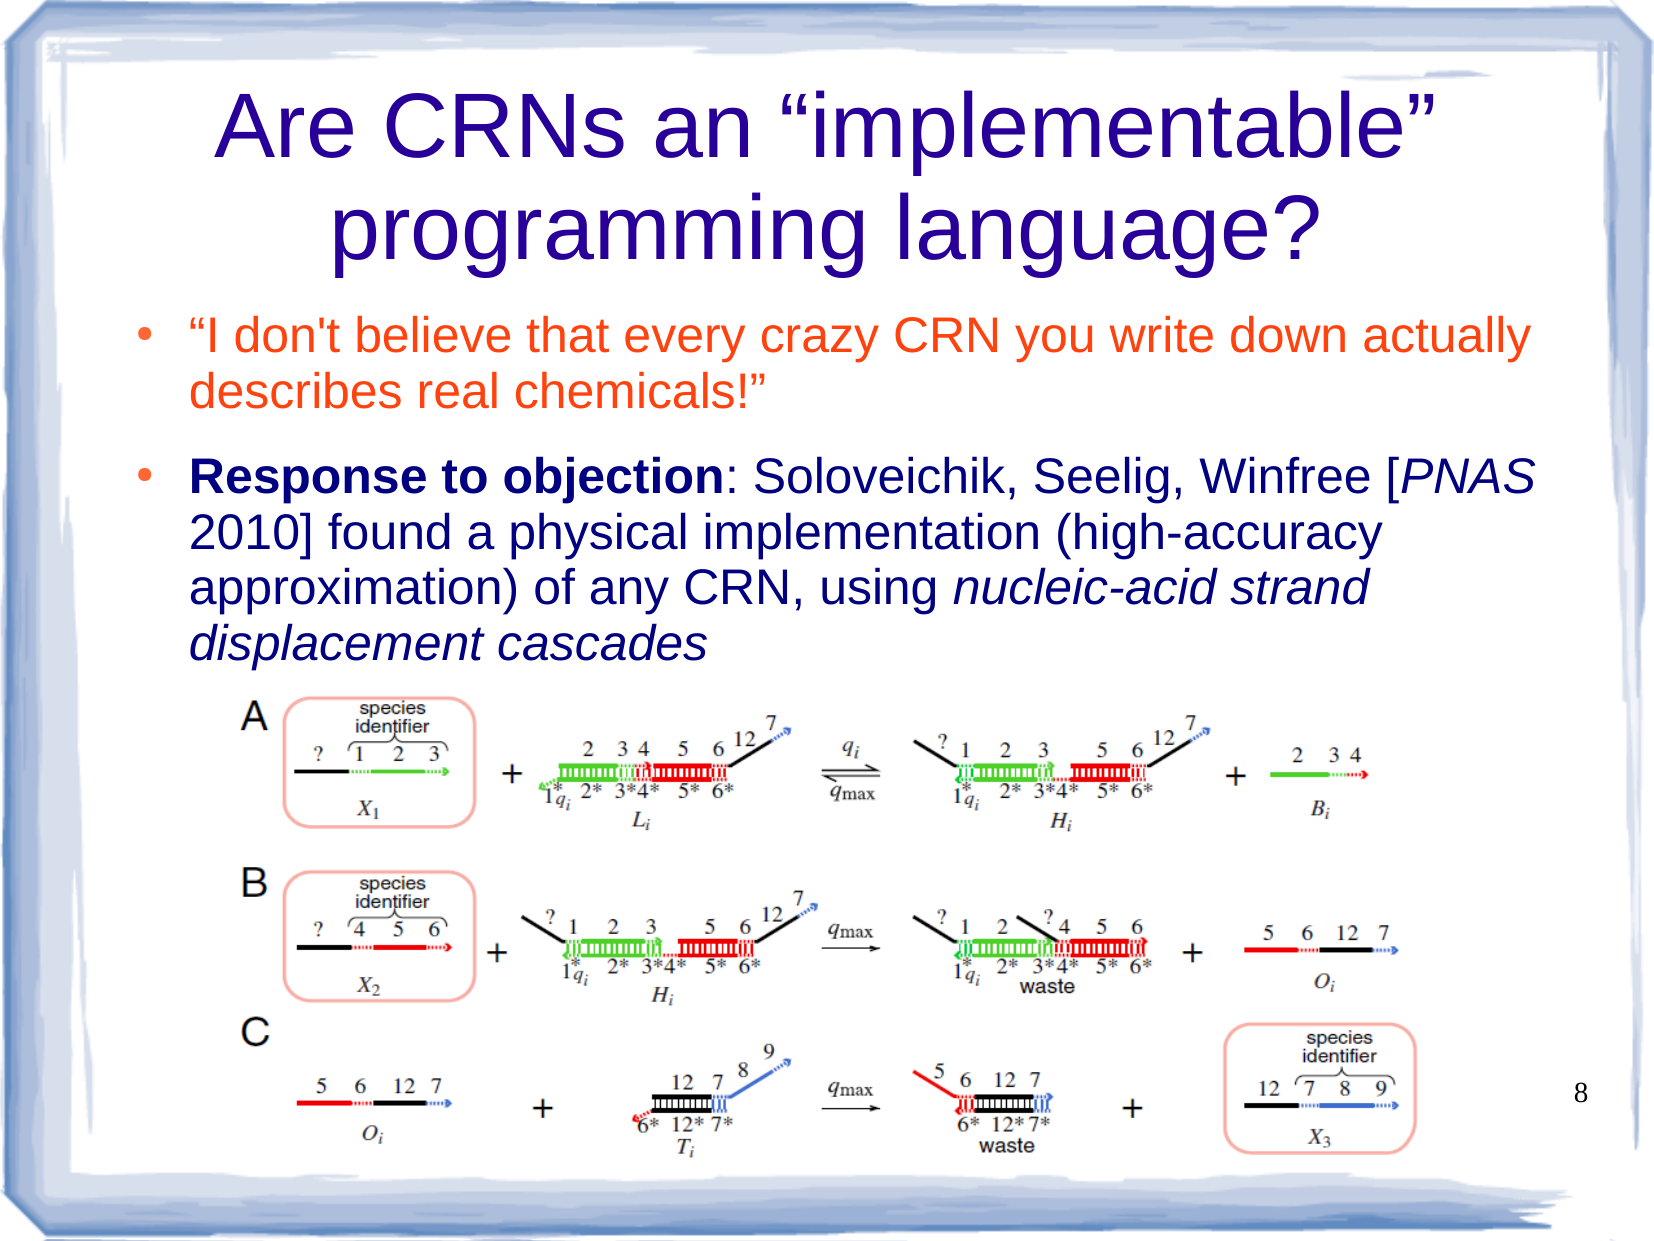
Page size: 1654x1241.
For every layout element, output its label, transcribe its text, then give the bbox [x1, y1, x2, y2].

list “I don't believe that every crazy CRN you write down actually describes real chemicals!” Response to objection: Soloveichik, Seelig, Winfree [PNAS 2010] found a physical implementation (high-accuracy approximation) of any CRN, using nucleic-acid strand displacement cascades [118, 307, 1571, 673]
picture [0, 0, 1654, 1241]
title Are CRNs an “implementable” programming language? [82, 73, 1571, 281]
